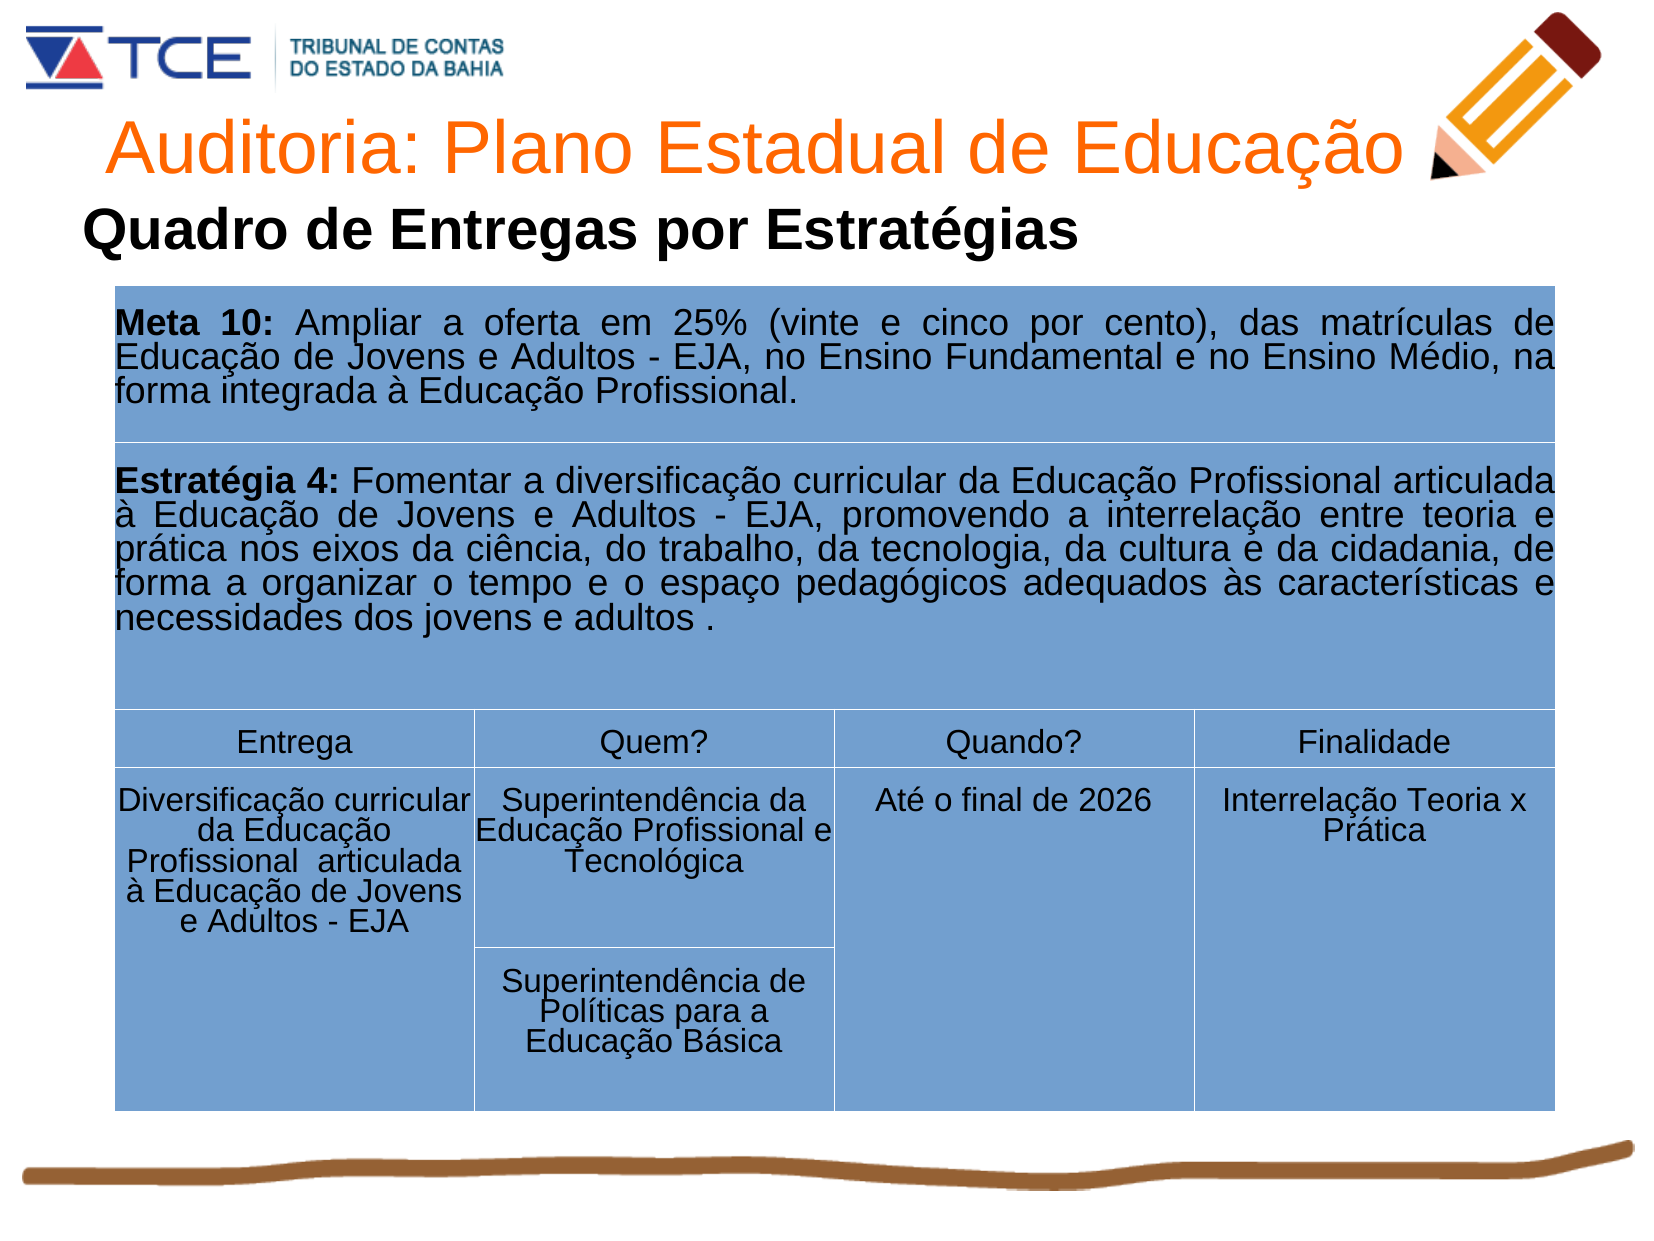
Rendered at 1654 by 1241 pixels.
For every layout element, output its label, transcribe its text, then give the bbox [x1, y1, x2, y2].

table_cell Até o final de 2026 [835, 768, 1194, 1111]
table_cell Superintendência de Políticas para a Educação Básica [475, 948, 834, 1111]
table_cell Interrelação Teoria x Prática [1195, 768, 1555, 1111]
table_cell Finalidade [1195, 710, 1555, 767]
title Auditoria: Plano Estadual de Educação [82, 84, 1429, 167]
table_cell Quem? [475, 710, 834, 767]
table_cell Quando? [835, 710, 1194, 767]
table_cell Estratégia 4: Fomentar a diversificação curricular da Educação Profissional articulada à Educação de Jovens e Adultos - EJA, promovendo a interrelação entre teoria e prática nos eixos da ciência, do trabalho, da tecnologia, da cultura e da cidadania, de forma a organizar o tempo e o espaço pedagógicos adequados às características e necessidades dos jovens e adultos . [115, 443, 1555, 709]
table_cell Entrega [115, 710, 474, 767]
picture [1430, 12, 1602, 181]
text_box Quadro de Entregas por Estratégias [82, 167, 1429, 290]
table_cell Superintendência da Educação Profissional e Tecnológica [475, 768, 834, 947]
picture [22, 1140, 1635, 1191]
table_cell Diversificação curricular da Educação Profissional articulada à Educação de Jovens e Adultos - EJA [115, 768, 474, 1111]
table_header Meta 10: Ampliar a oferta em 25% (vinte e cinco por cento), das matrículas de Educação de Jovens e Adultos - EJA, no Ensino Fundamental e no Ensino Médio, na forma integrada à Educação Profissional. [115, 286, 1555, 442]
picture [26, 23, 508, 93]
